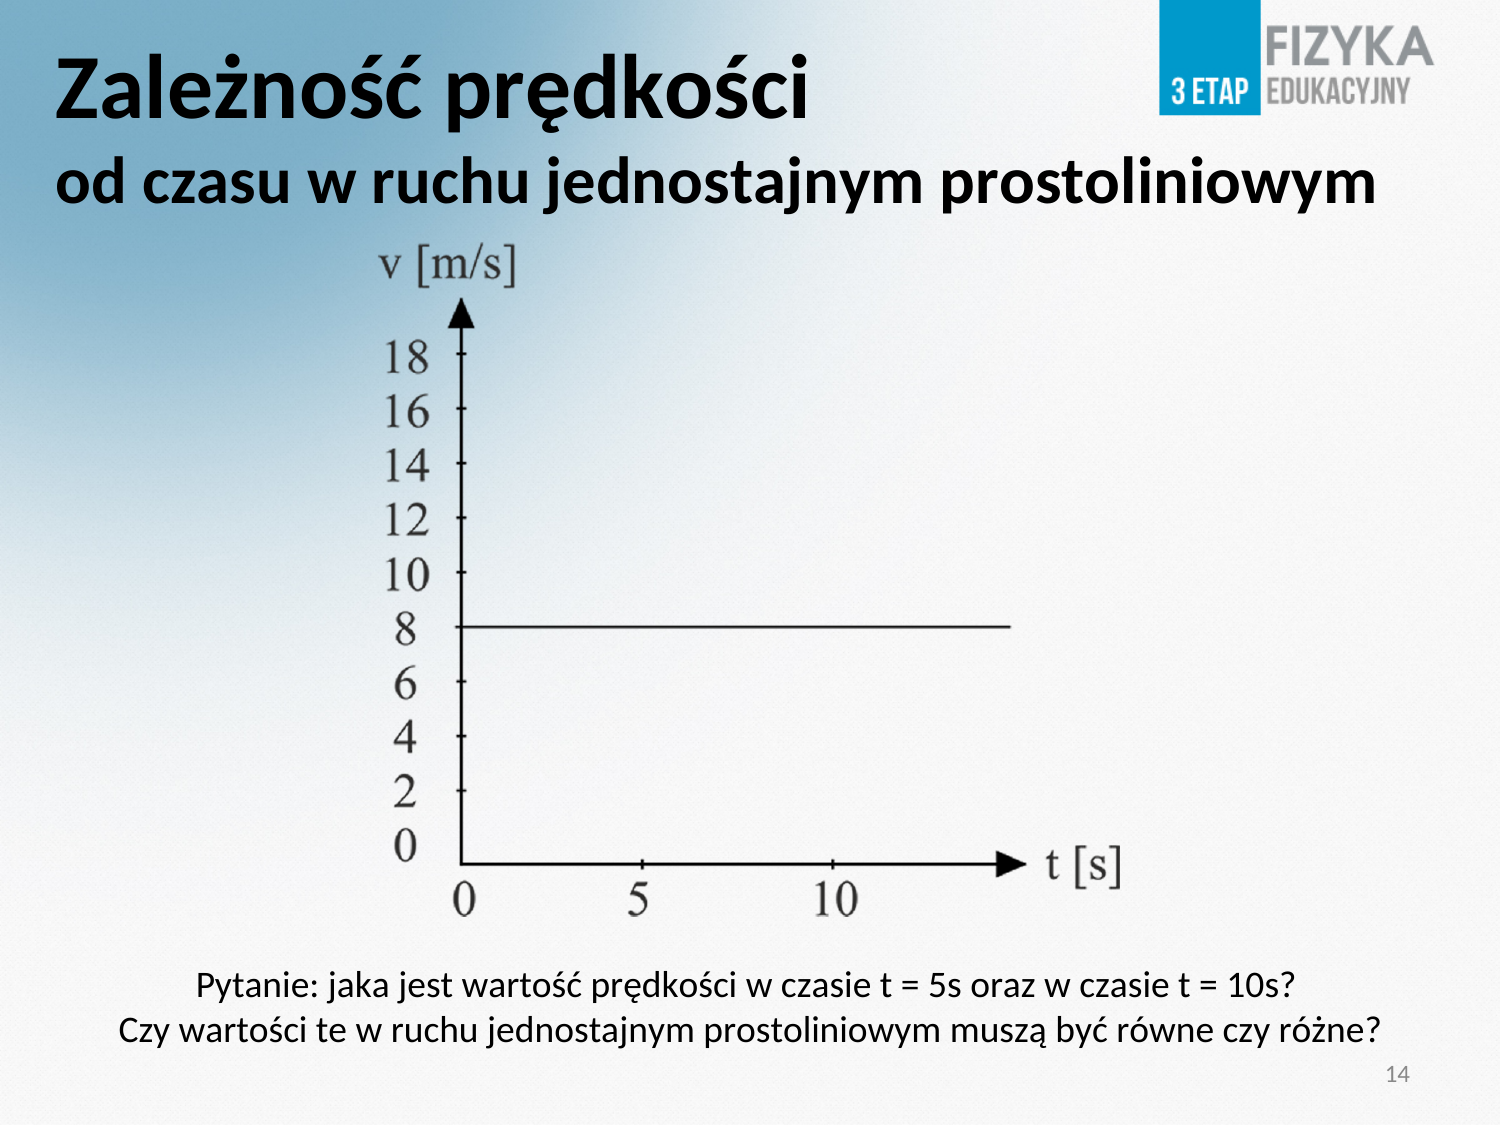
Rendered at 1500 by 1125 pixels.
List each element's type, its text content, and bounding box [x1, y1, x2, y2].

text_box Zależność prędkości od czasu w ruchu jednostajnym prostoliniowym [41, 18, 1471, 225]
text_box <numer> [1074, 1042, 1426, 1103]
picture [0, 0, 1500, 1125]
text_box Pytanie: jaka jest wartość prędkości w czasie t = 5s oraz w czasie t = 10s? Czy wartości te w ruchu jednostajnym prostoliniowym muszą być równe czy różne? [103, 952, 1399, 1058]
